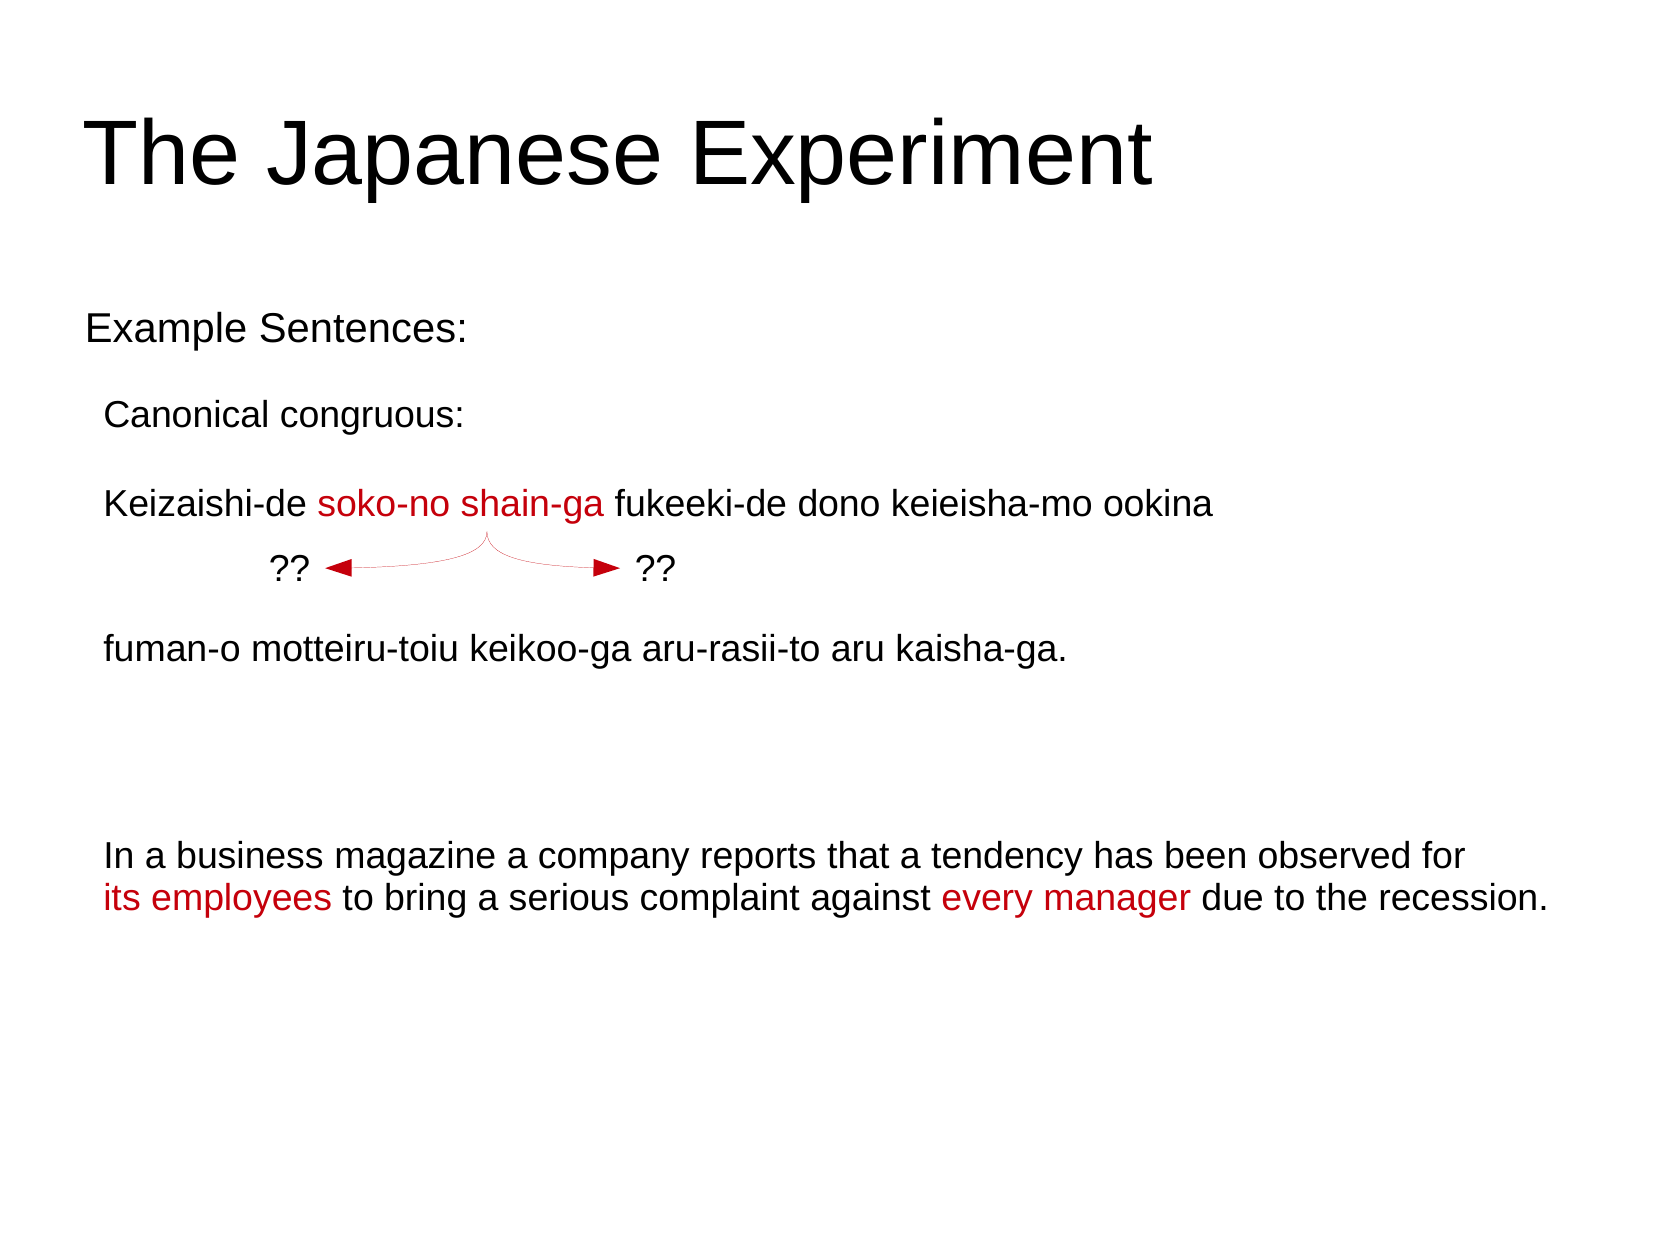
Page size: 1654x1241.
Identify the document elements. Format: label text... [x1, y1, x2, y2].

text_box Keizaishi-de soko-no shain-ga fukeeki-de dono keieisha-mo ookina [88, 474, 1239, 532]
title The Japanese Experiment [82, 49, 1571, 257]
text_box In a business magazine a company reports that a tendency has been observed for its employees to bring a serious complaint against every manager due to the recession. [88, 826, 1563, 926]
text_box ?? [620, 539, 692, 597]
text_box fuman-o motteiru-toiu keikoo-ga aru-rasii-to aru kaisha-ga. [88, 620, 1084, 678]
text_box ?? [253, 539, 326, 597]
text_box Canonical congruous: [88, 386, 480, 444]
text_box Example Sentences: [70, 297, 483, 360]
